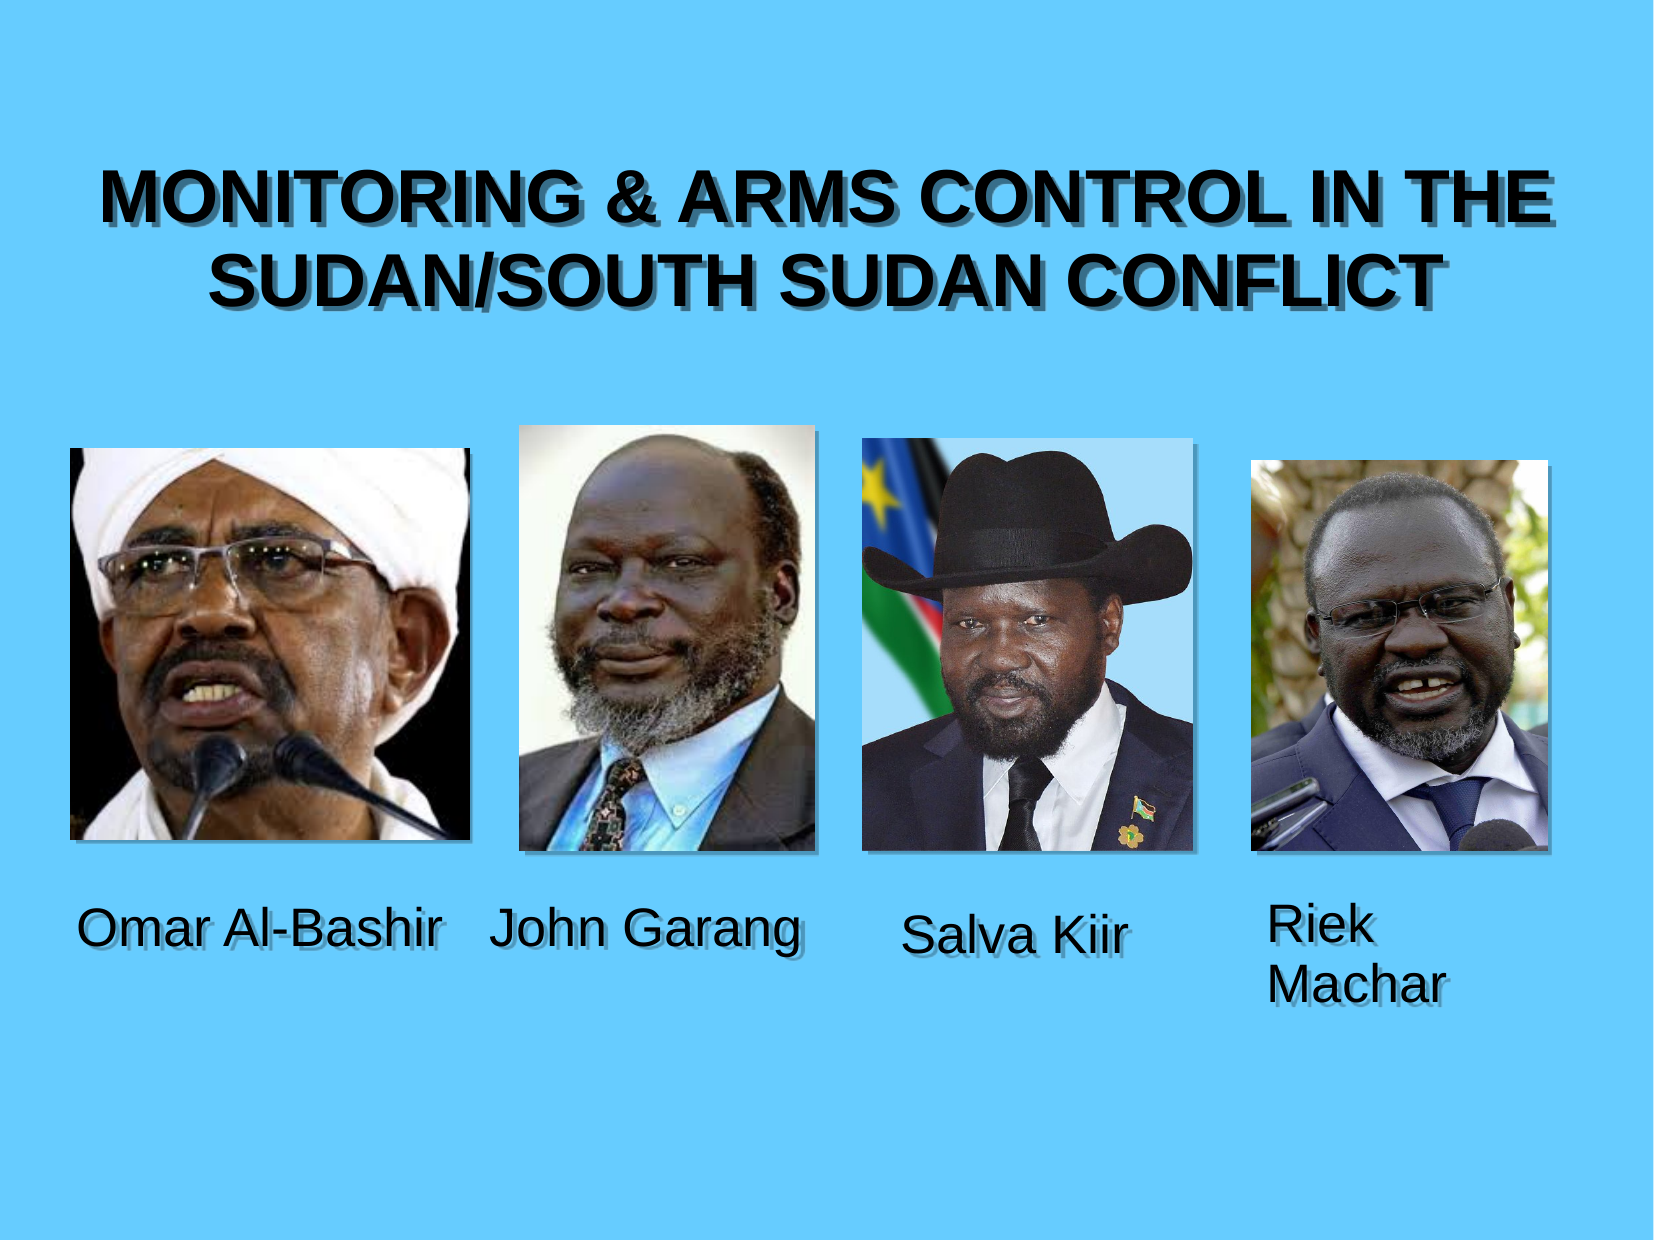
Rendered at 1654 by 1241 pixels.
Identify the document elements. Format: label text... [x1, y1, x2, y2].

picture [519, 425, 815, 851]
text_box Salva Kiir [885, 897, 1205, 1016]
picture [862, 438, 1193, 851]
picture [1251, 460, 1548, 851]
title MONITORING & ARMS CONTROL IN THE SUDAN/SOUTH SUDAN CONFLICT [82, 135, 1571, 343]
picture [70, 448, 470, 840]
list Omar Al-Bashir [5, 897, 485, 1241]
list John Garang [485, 897, 898, 1241]
text_box Riek Machar [1251, 885, 1536, 1022]
